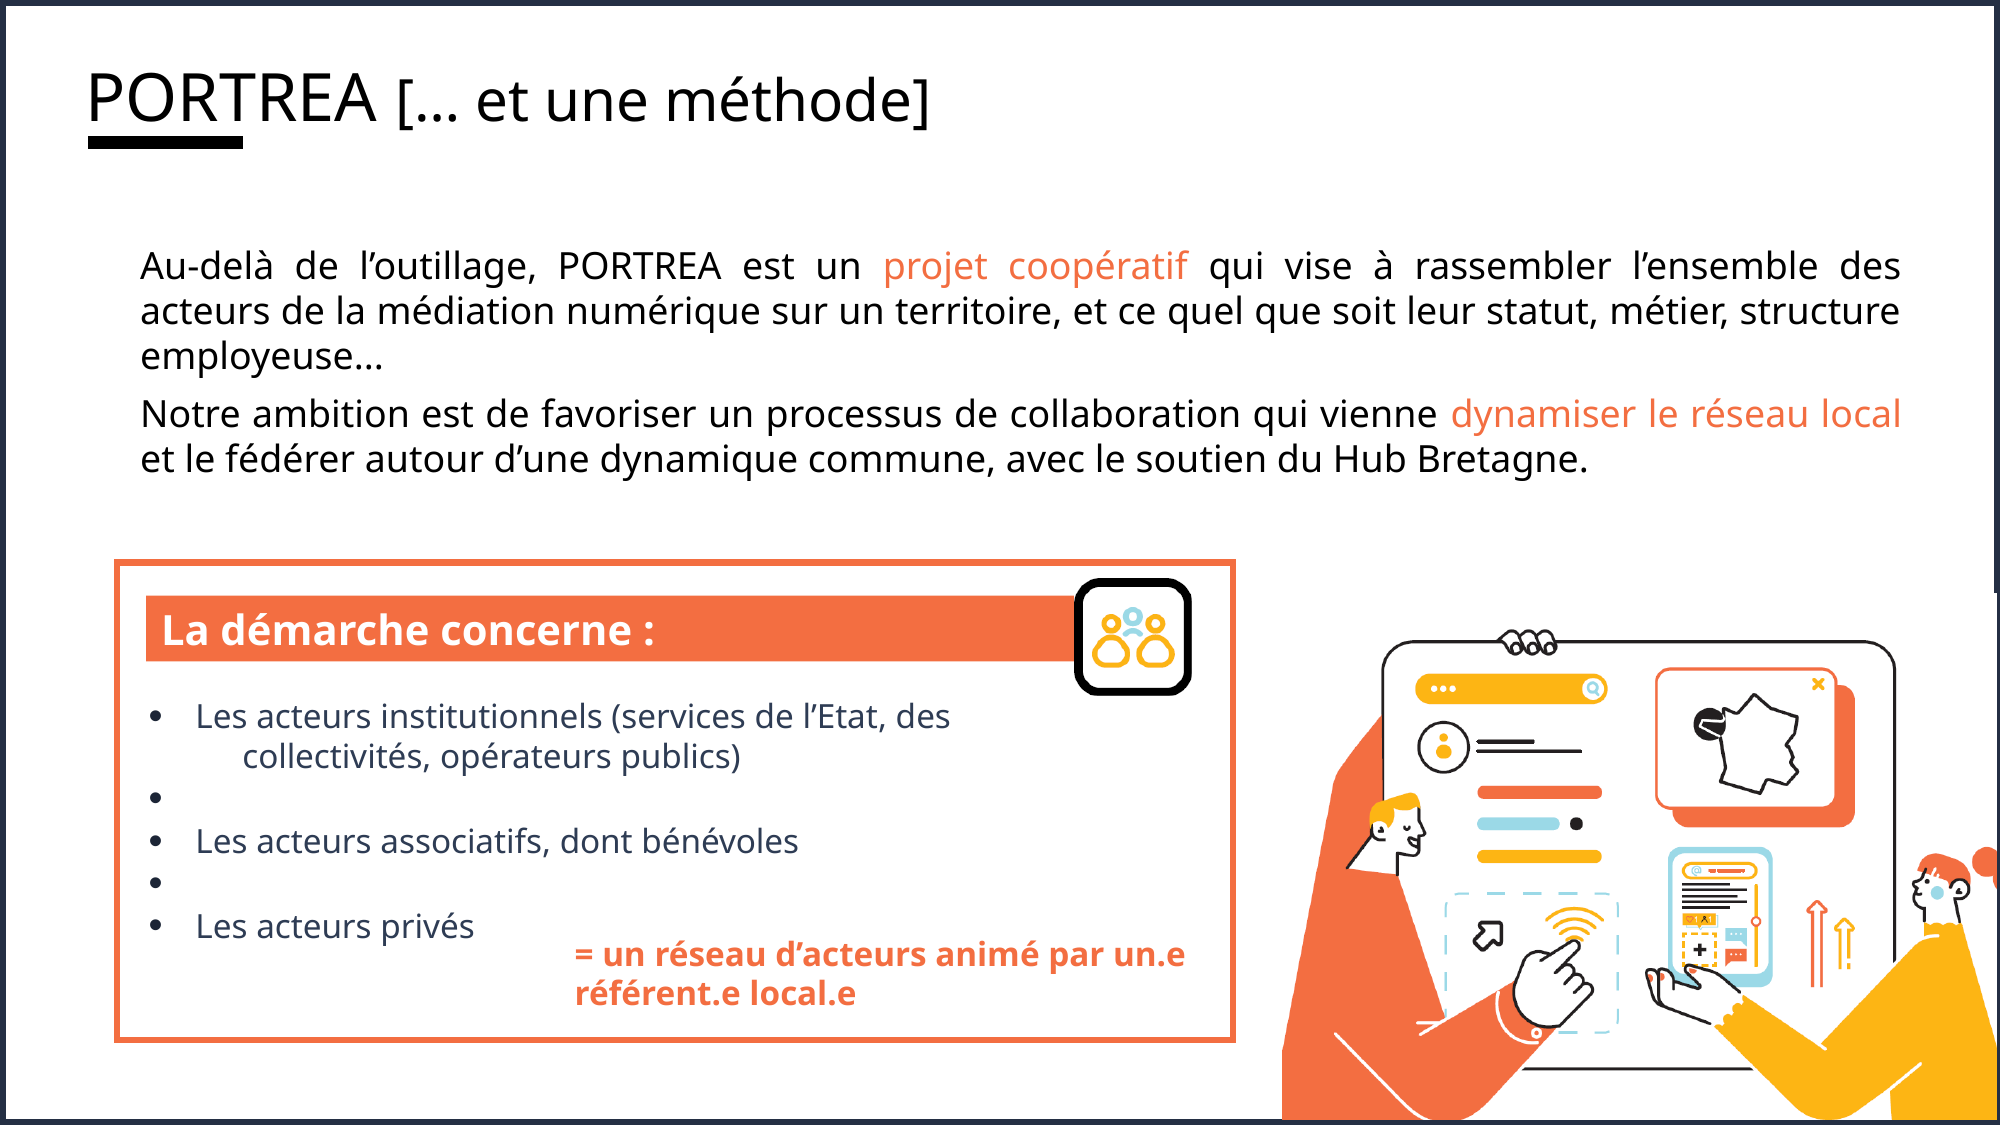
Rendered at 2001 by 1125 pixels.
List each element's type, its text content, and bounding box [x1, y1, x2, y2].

text_box La démarche concerne : [146, 595, 1074, 662]
text_box Au-delà de l’outillage, PORTREA est un projet coopératif qui vise à rassembler l’ensemble des acteurs de la médiation numérique sur un territoire, et ce quel que soit leur statut, métier, structure employeuse... Notre ambition est de favoriser un processus de collaboration qui vienne dynamiser le réseau local et le fédérer autour d’une dynamique commune, avec le soutien du Hub Bretagne. [73, 235, 1917, 545]
text_box PORTREA [… et une méthode] [41, 42, 1971, 142]
text_box Les acteurs institutionnels (services de l’Etat, des collectivités, opérateurs publics) Les acteurs associatifs, dont bénévoles Les acteurs privés [134, 688, 1159, 992]
picture [1074, 578, 1192, 696]
picture [1282, 593, 1997, 1120]
text_box = un réseau d’acteurs animé par un.e référent.e local.e [559, 925, 1234, 1020]
